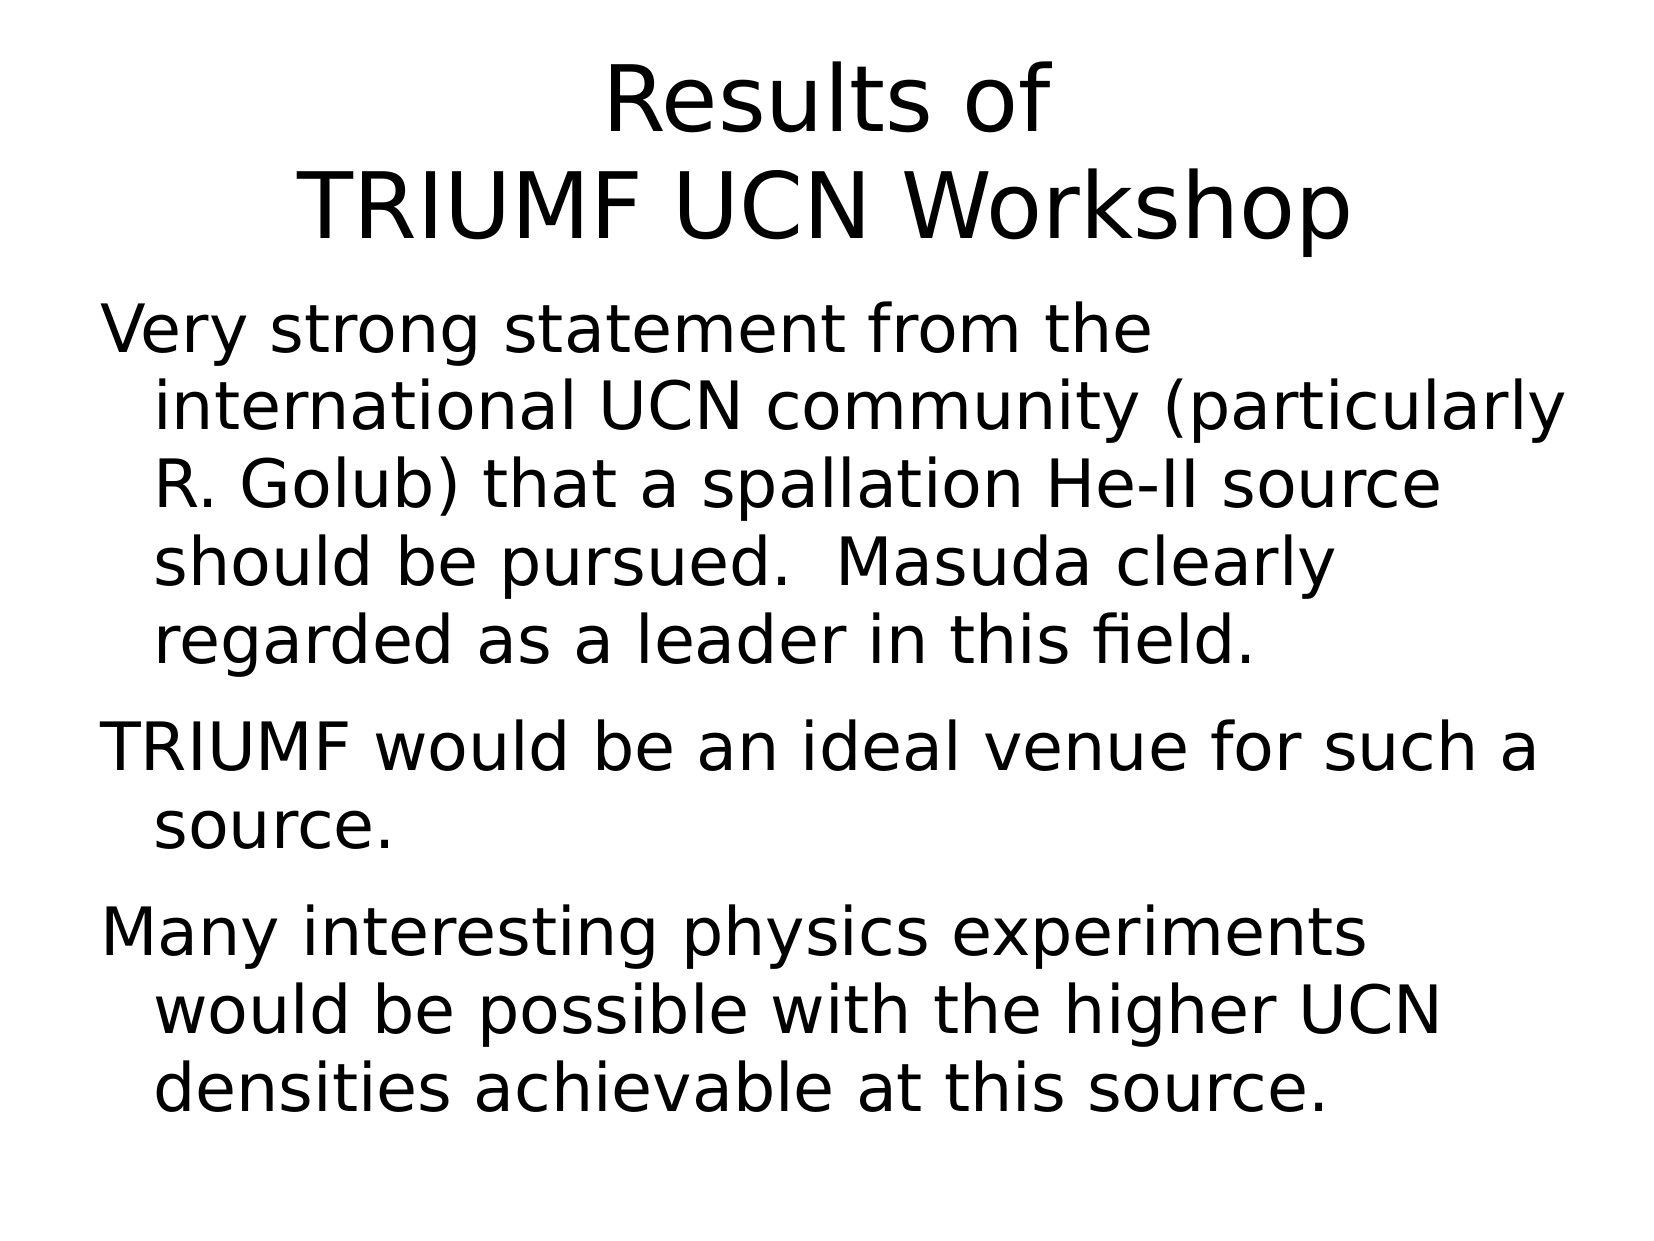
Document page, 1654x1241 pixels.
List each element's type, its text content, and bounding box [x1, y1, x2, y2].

title Results of TRIUMF UCN Workshop [82, 45, 1571, 261]
list Very strong statement from the international UCN community (particularly R. Golub) that a spallation He-II source should be pursued. Masuda clearly regarded as a leader in this field. TRIUMF would be an ideal venue for such a source. Many interesting physics experiments would be possible with the higher UCN densities achievable at this source. [82, 290, 1571, 1128]
